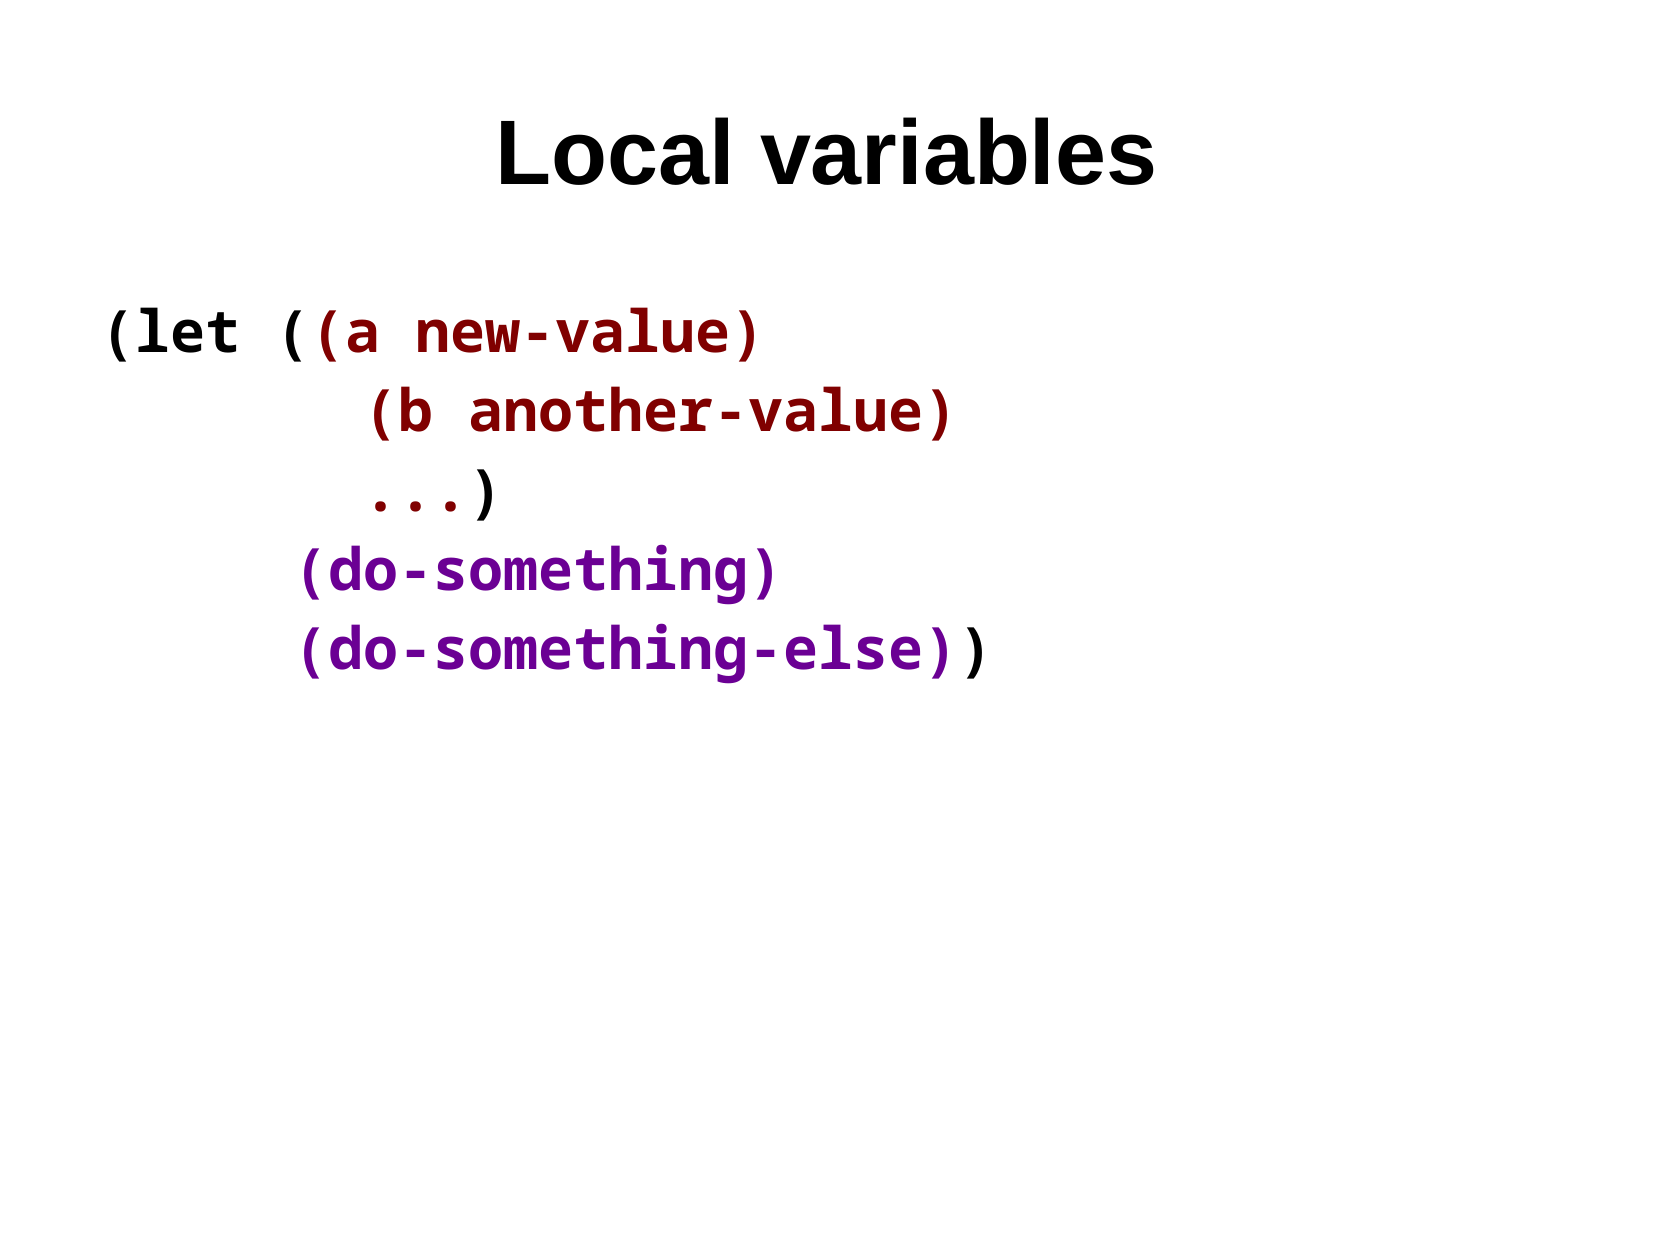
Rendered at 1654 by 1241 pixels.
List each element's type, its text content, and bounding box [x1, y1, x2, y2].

list (let ((a new-value) (b another-value) ...) (do-something) (do-something-else)) [82, 290, 1571, 1094]
title Local variables [82, 56, 1571, 250]
